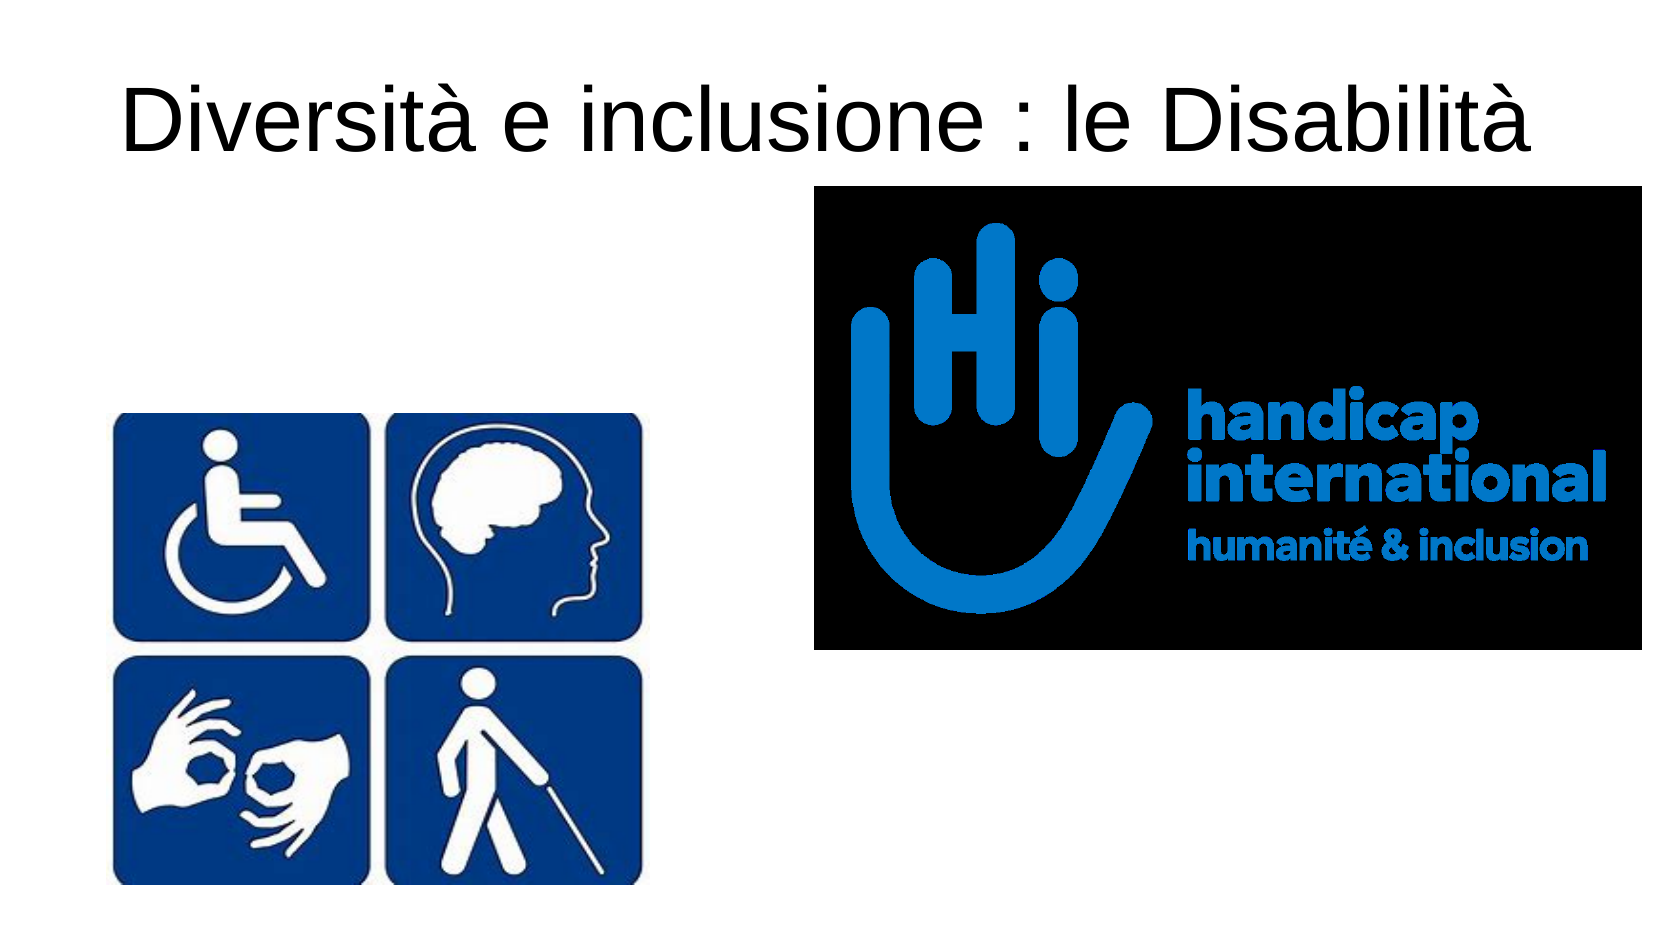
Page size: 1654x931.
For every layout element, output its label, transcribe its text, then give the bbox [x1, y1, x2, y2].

title Diversità e inclusione : le Disabilità [82, 37, 1571, 193]
picture [814, 186, 1642, 650]
picture [106, 413, 650, 885]
